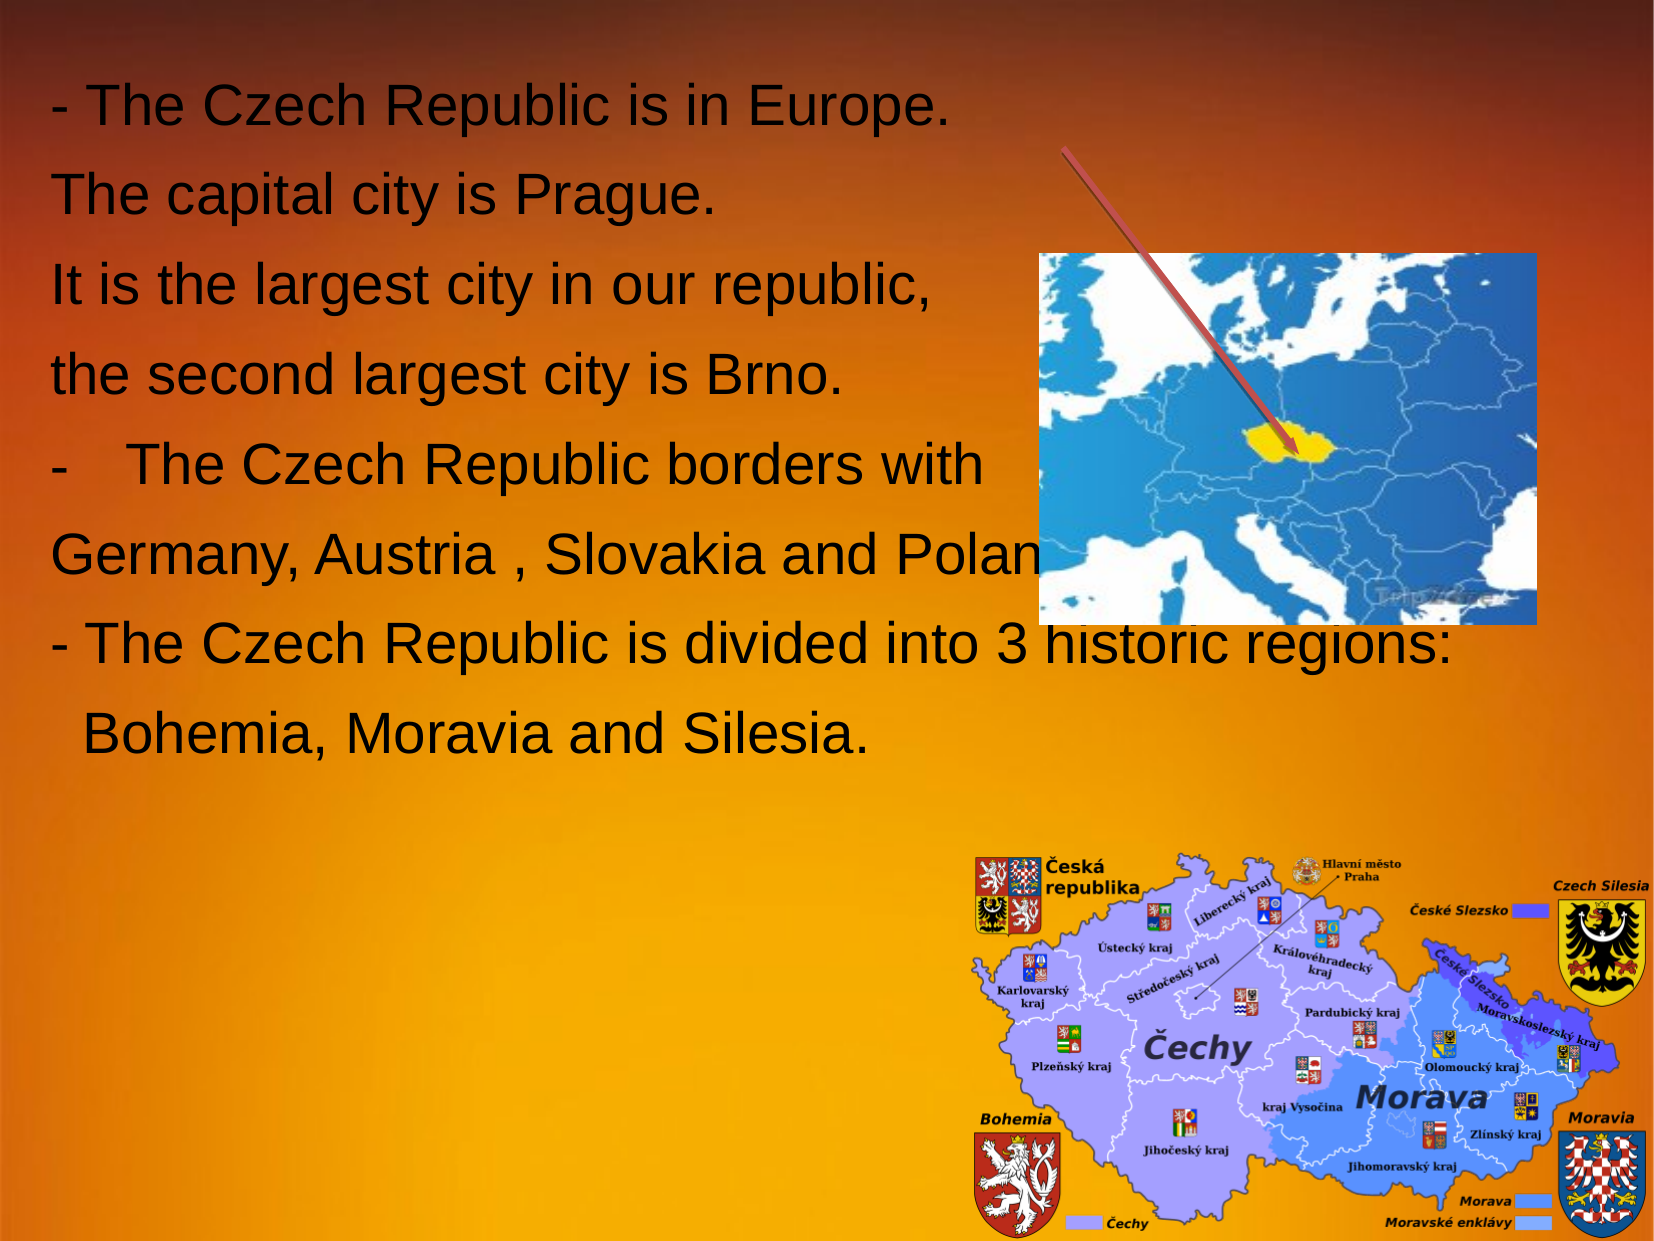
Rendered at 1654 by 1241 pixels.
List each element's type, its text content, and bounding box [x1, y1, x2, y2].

text_box - The Czech Republic is in Europe. The capital city is Prague. It is the largest city in our republic, the second largest city is Brno. The Czech Republic borders with Germany, Austria , Slovakia and Poland. - The Czech Republic is divided into 3 historic regions: Bohemia, Moravia and Silesia. [35, 64, 1552, 959]
picture [0, 0, 1654, 1241]
